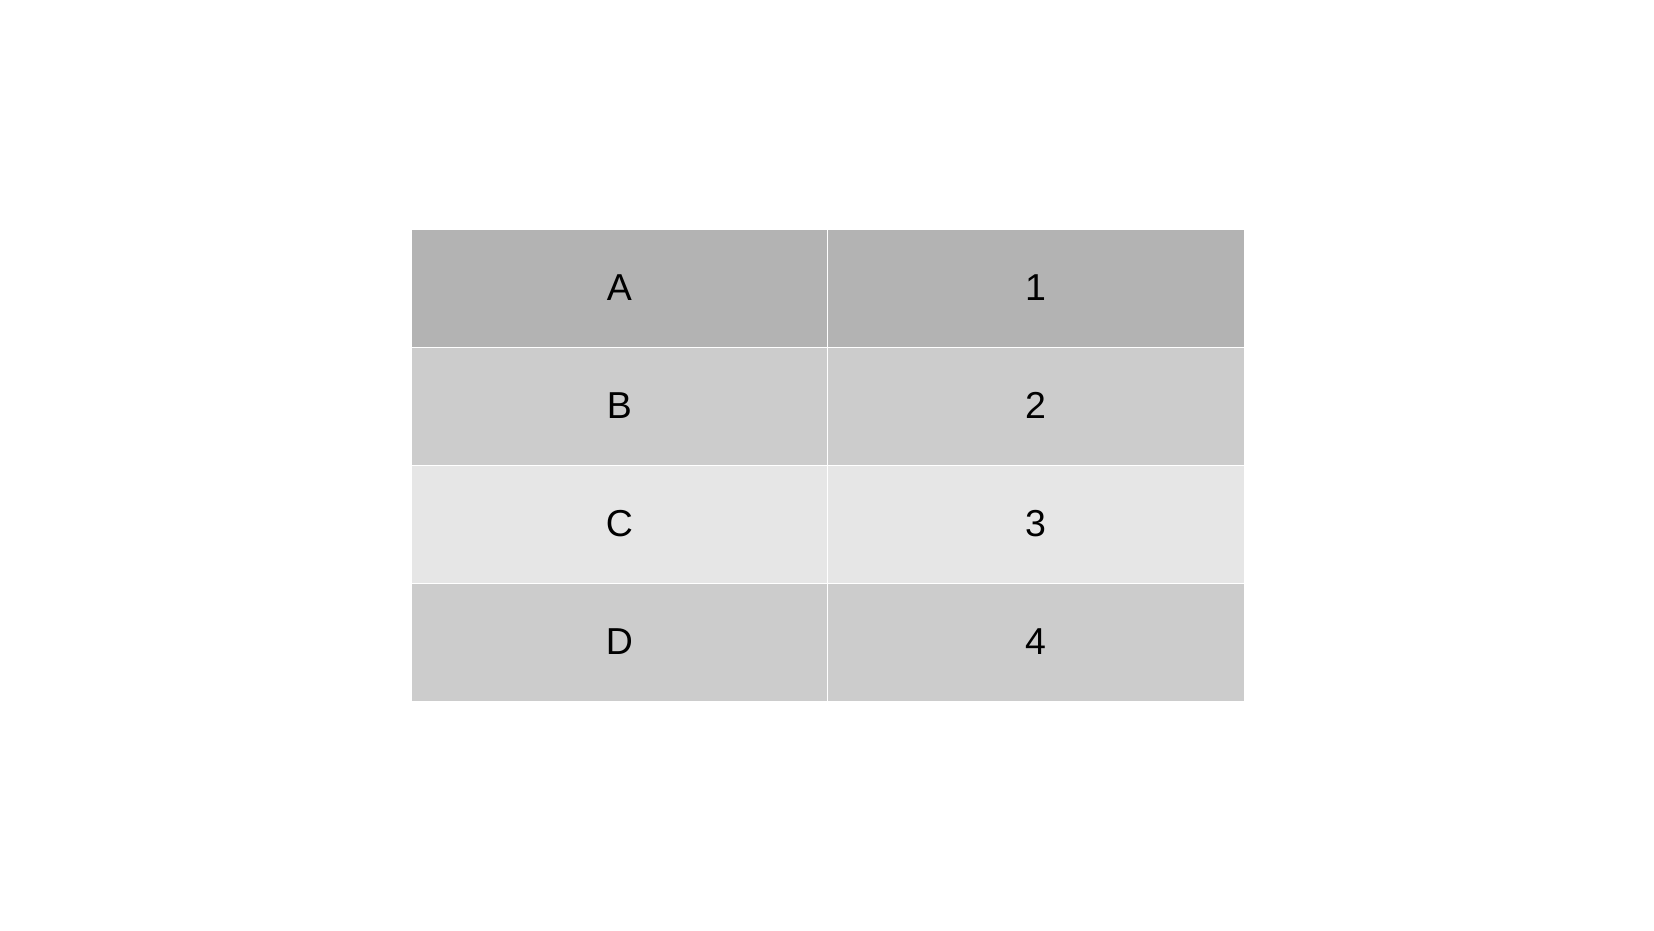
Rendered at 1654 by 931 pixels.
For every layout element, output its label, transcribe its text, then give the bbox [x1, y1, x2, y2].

table_cell C [412, 466, 827, 583]
table_cell 4 [828, 584, 1244, 701]
table_cell D [412, 584, 827, 701]
table_cell 3 [828, 466, 1244, 583]
table_cell 2 [828, 348, 1244, 465]
table_header A [412, 230, 827, 347]
table_cell B [412, 348, 827, 465]
table_header 1 [828, 230, 1244, 347]
